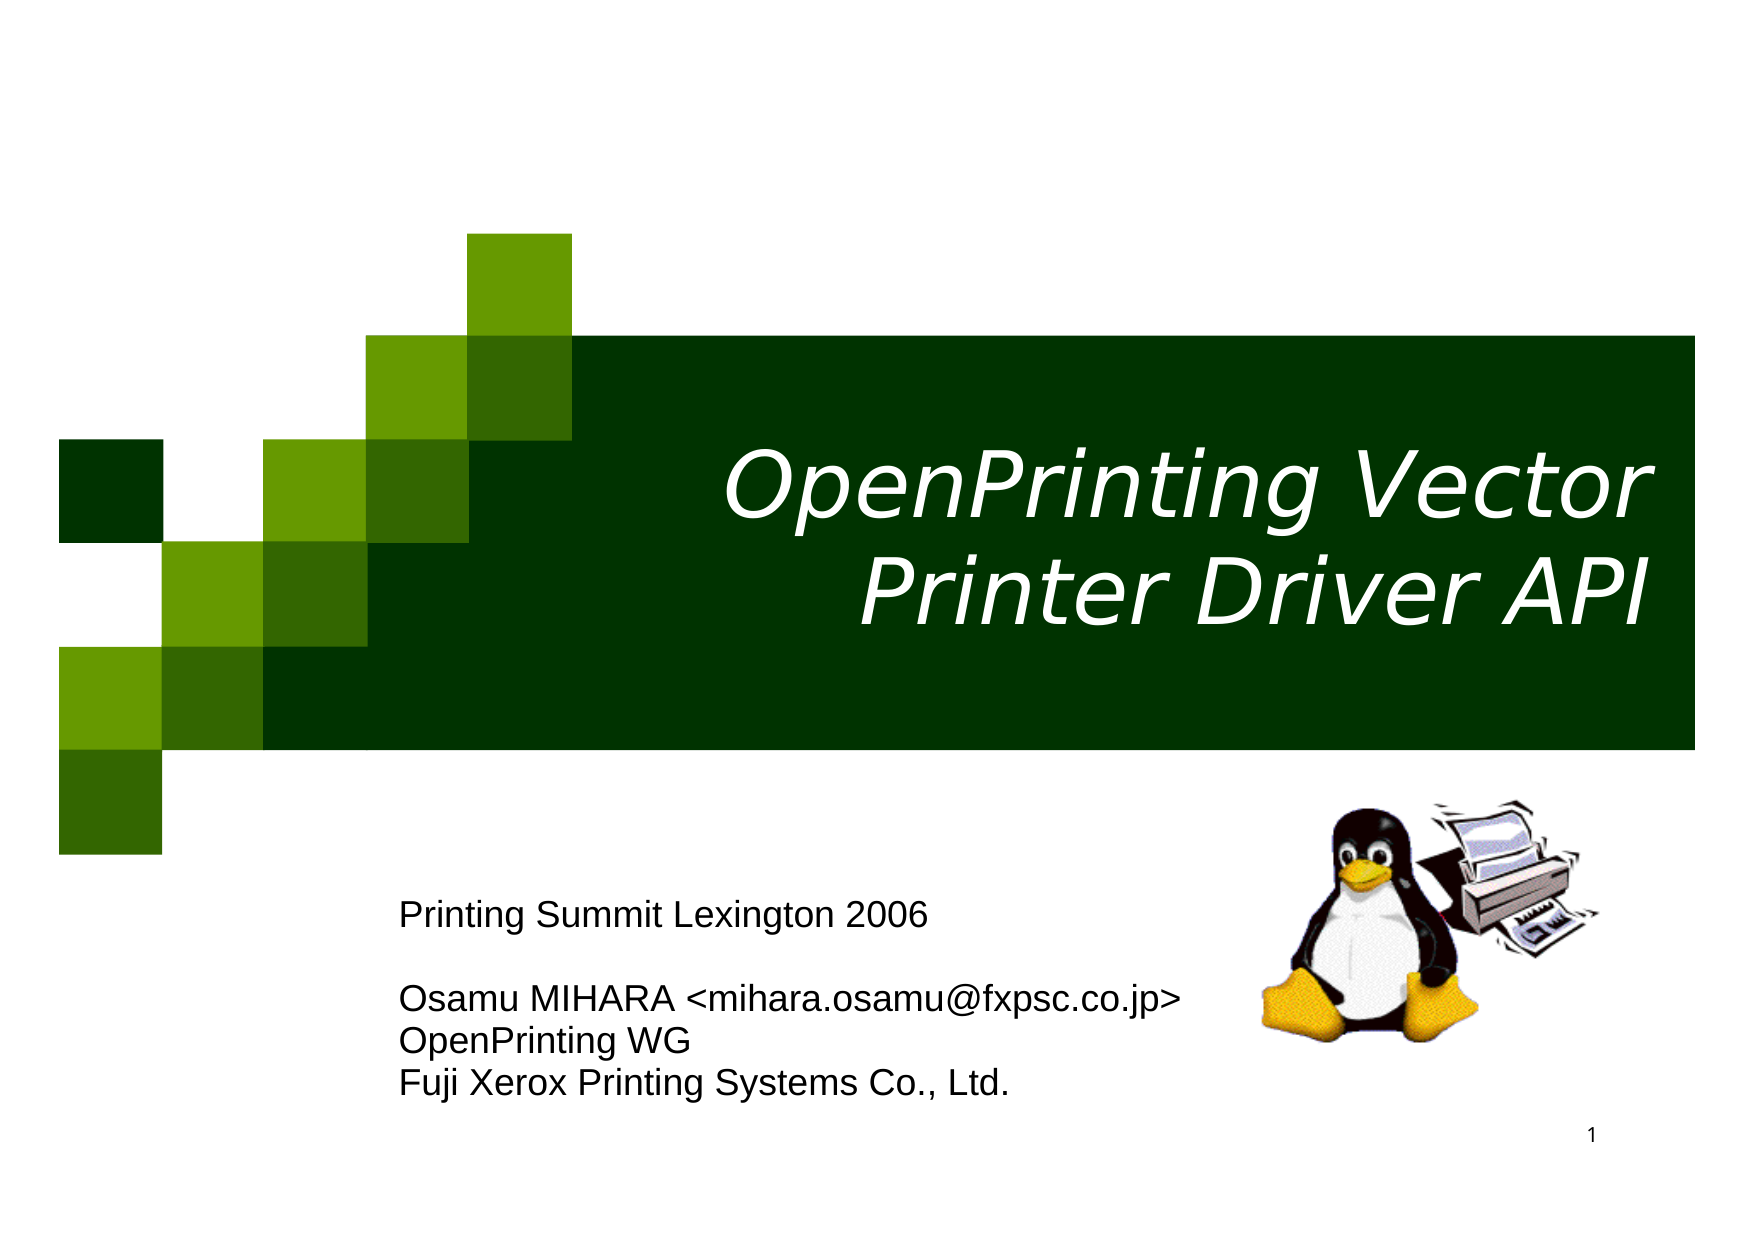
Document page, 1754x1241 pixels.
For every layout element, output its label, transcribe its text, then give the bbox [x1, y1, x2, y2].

picture [1240, 773, 1622, 1063]
text_box Printing Summit Lexington 2006 Osamu MIHARA <mihara.osamu@fxpsc.co.jp> OpenPrinting WG Fuji Xerox Printing Systems Co., Ltd. [383, 885, 1197, 1111]
title OpenPrinting Vector Printer Driver API [590, 358, 1668, 720]
